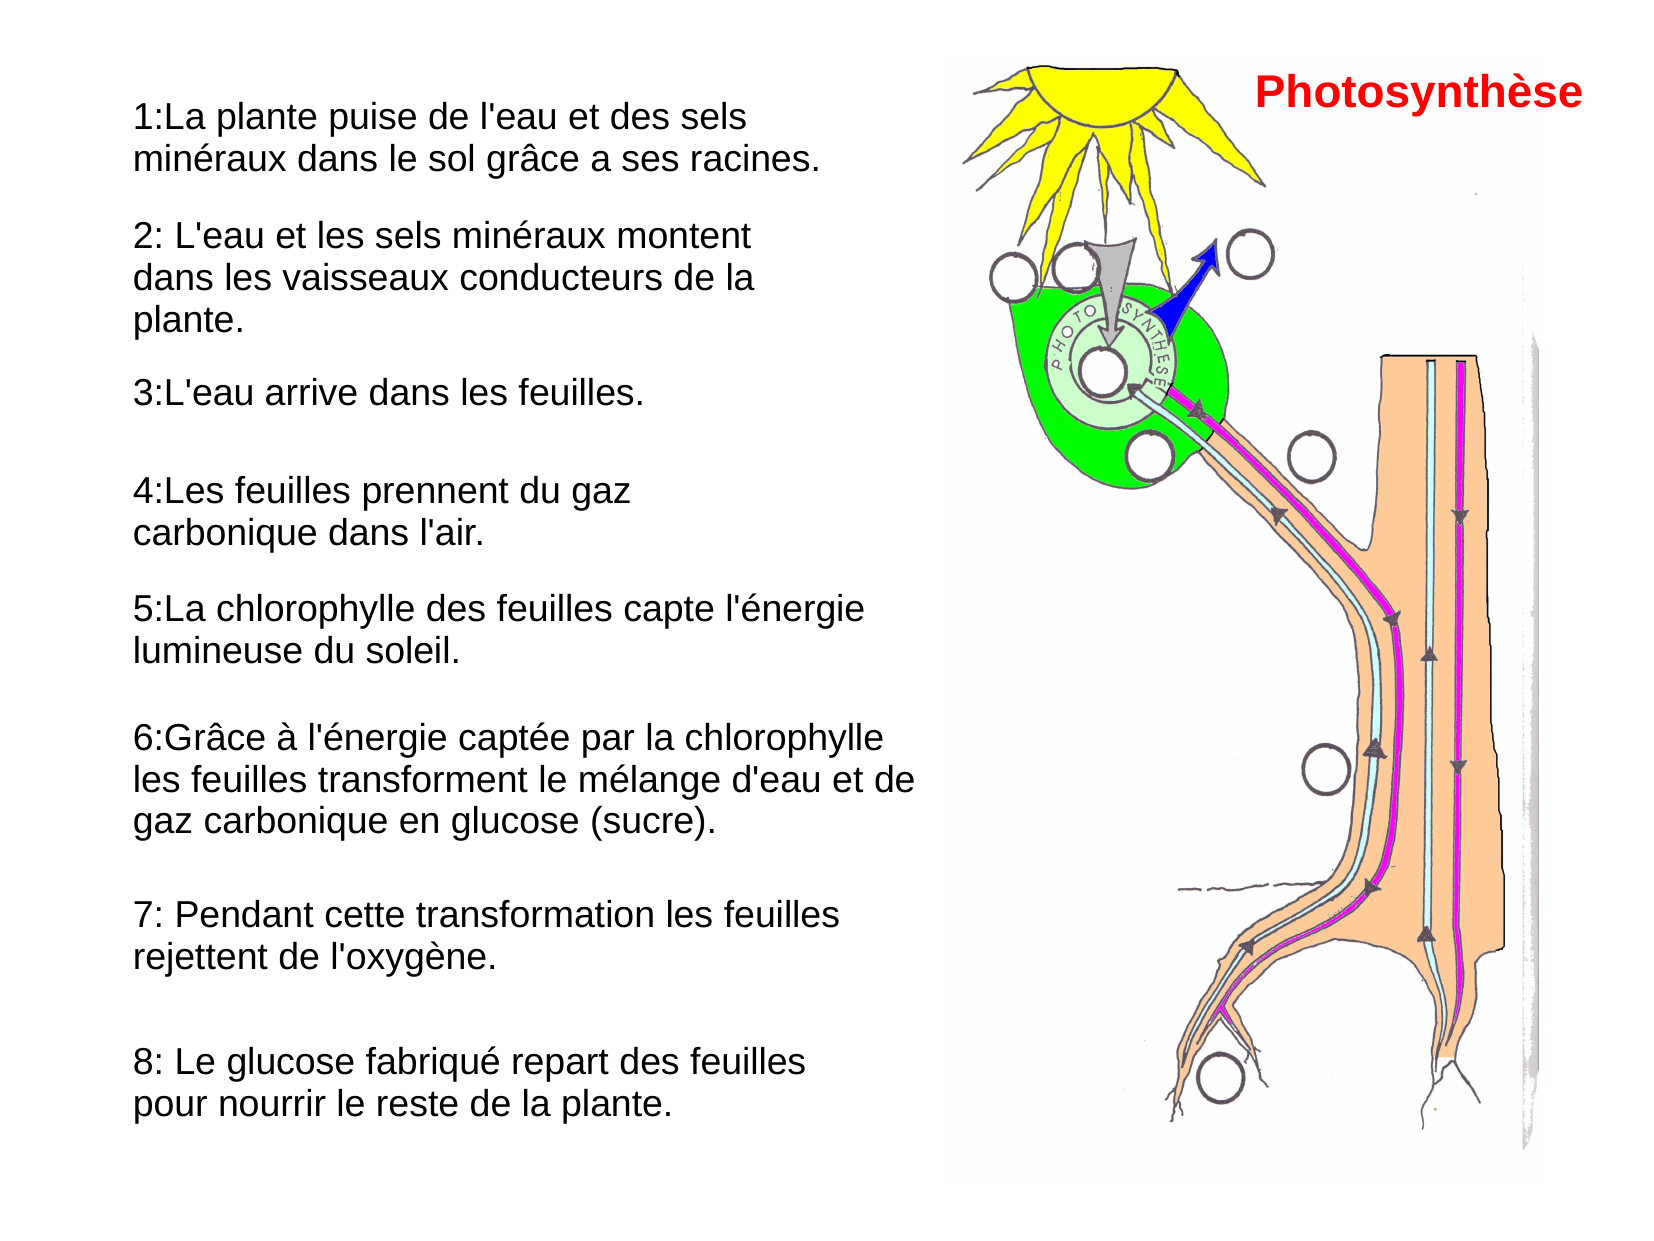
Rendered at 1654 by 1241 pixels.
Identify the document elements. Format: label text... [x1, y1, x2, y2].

text_box 8: Le glucose fabriqué repart des feuilles pour nourrir le reste de la plante. [118, 1033, 886, 1192]
text_box Photosynthèse [1240, 59, 1654, 127]
text_box 5:La chlorophylle des feuilles capte l'énergie lumineuse du soleil. [118, 580, 916, 680]
text_box [1210, 1062, 1241, 1135]
text_box 3:L'eau arrive dans les feuilles. [118, 364, 857, 422]
text_box 1:La plante puise de l'eau et des sels minéraux dans le sol grâce a ses racines. [118, 88, 886, 188]
text_box 7: Pendant cette transformation les feuilles rejettent de l'oxygène. [118, 885, 916, 985]
picture [944, 58, 1539, 1182]
text_box 4:Les feuilles prennent du gaz carbonique dans l'air. [118, 462, 739, 562]
text_box 2: L'eau et les sels minéraux montent dans les vaisseaux conducteurs de la plante. [118, 206, 798, 348]
text_box 6:Grâce à l'énergie captée par la chlorophylle les feuilles transforment le mélange d'eau et de gaz carbonique en glucose (sucre). [118, 708, 945, 850]
